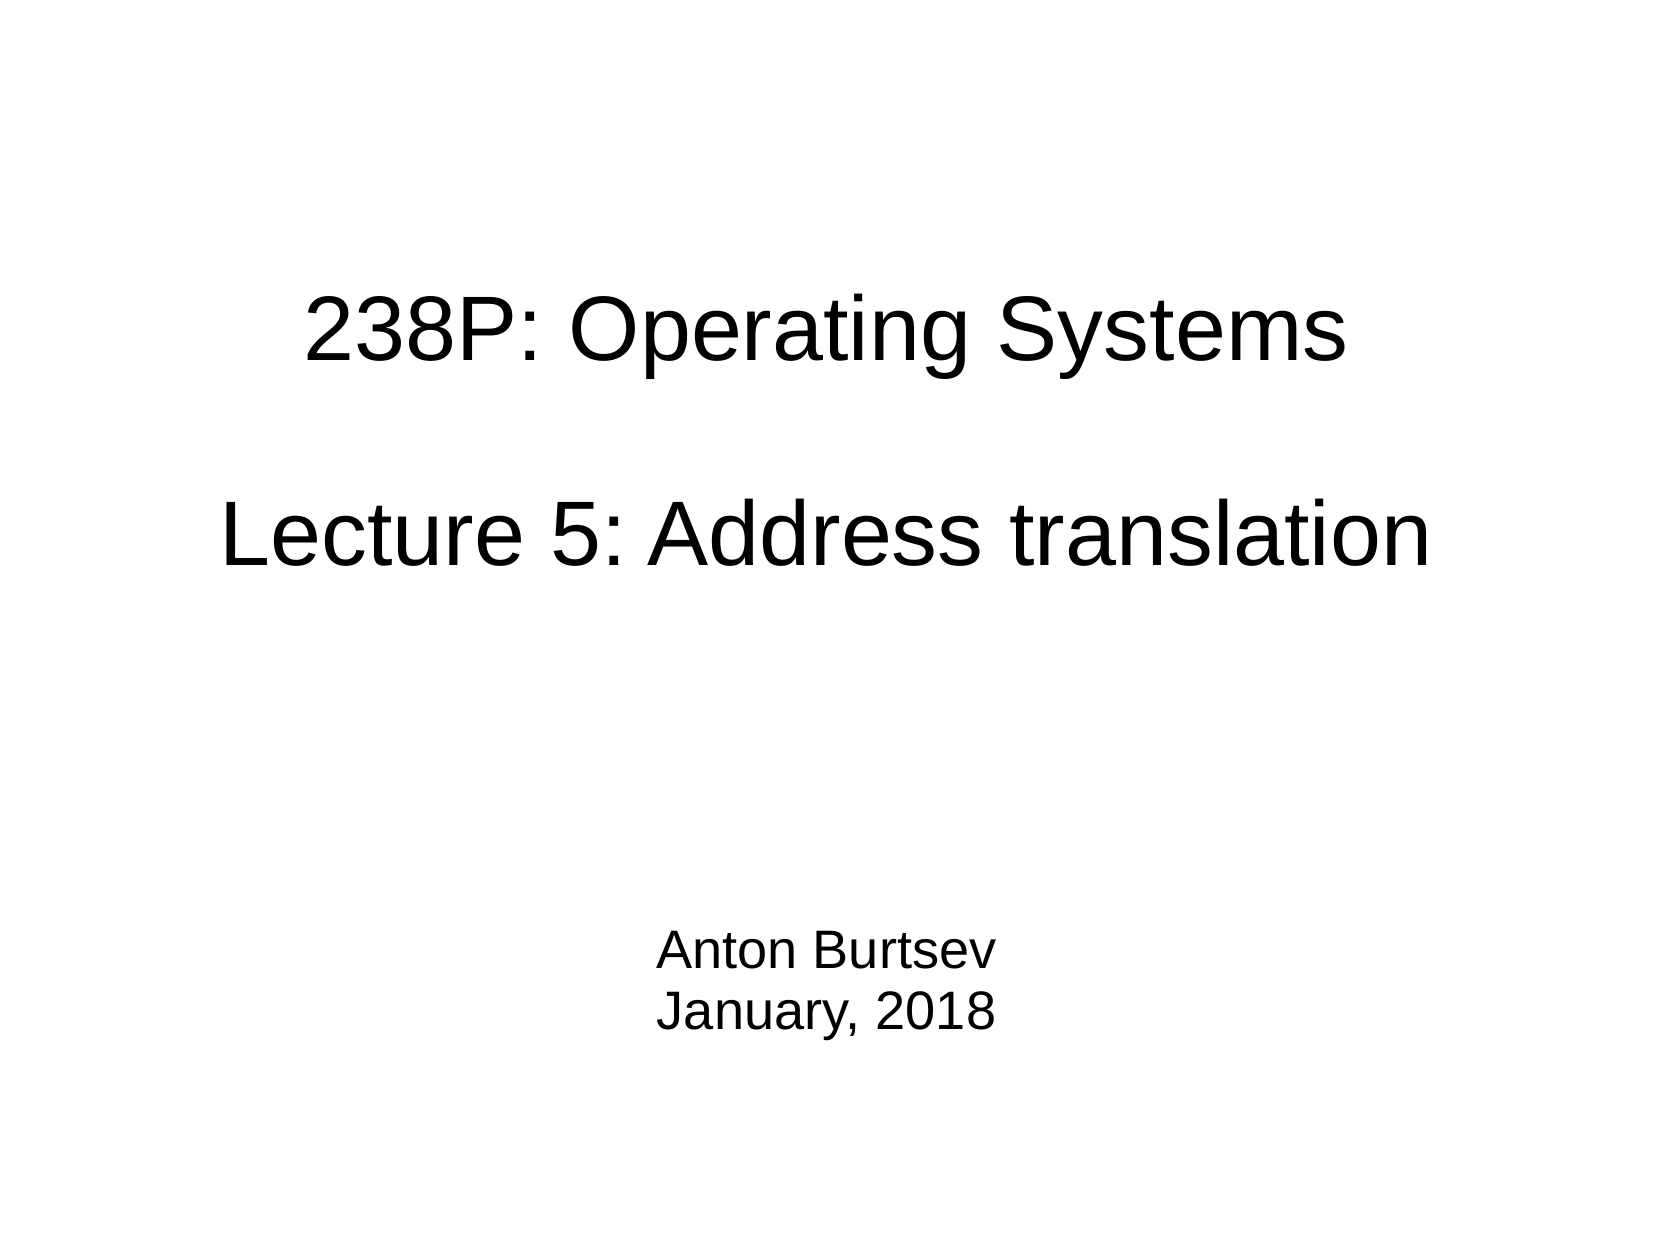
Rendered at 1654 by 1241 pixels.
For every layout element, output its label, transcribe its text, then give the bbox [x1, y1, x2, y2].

title 238P: Operating Systems Lecture 5: Address translation [82, 113, 1571, 637]
subtitle Anton Burtsev January, 2018 [82, 637, 1571, 1109]
